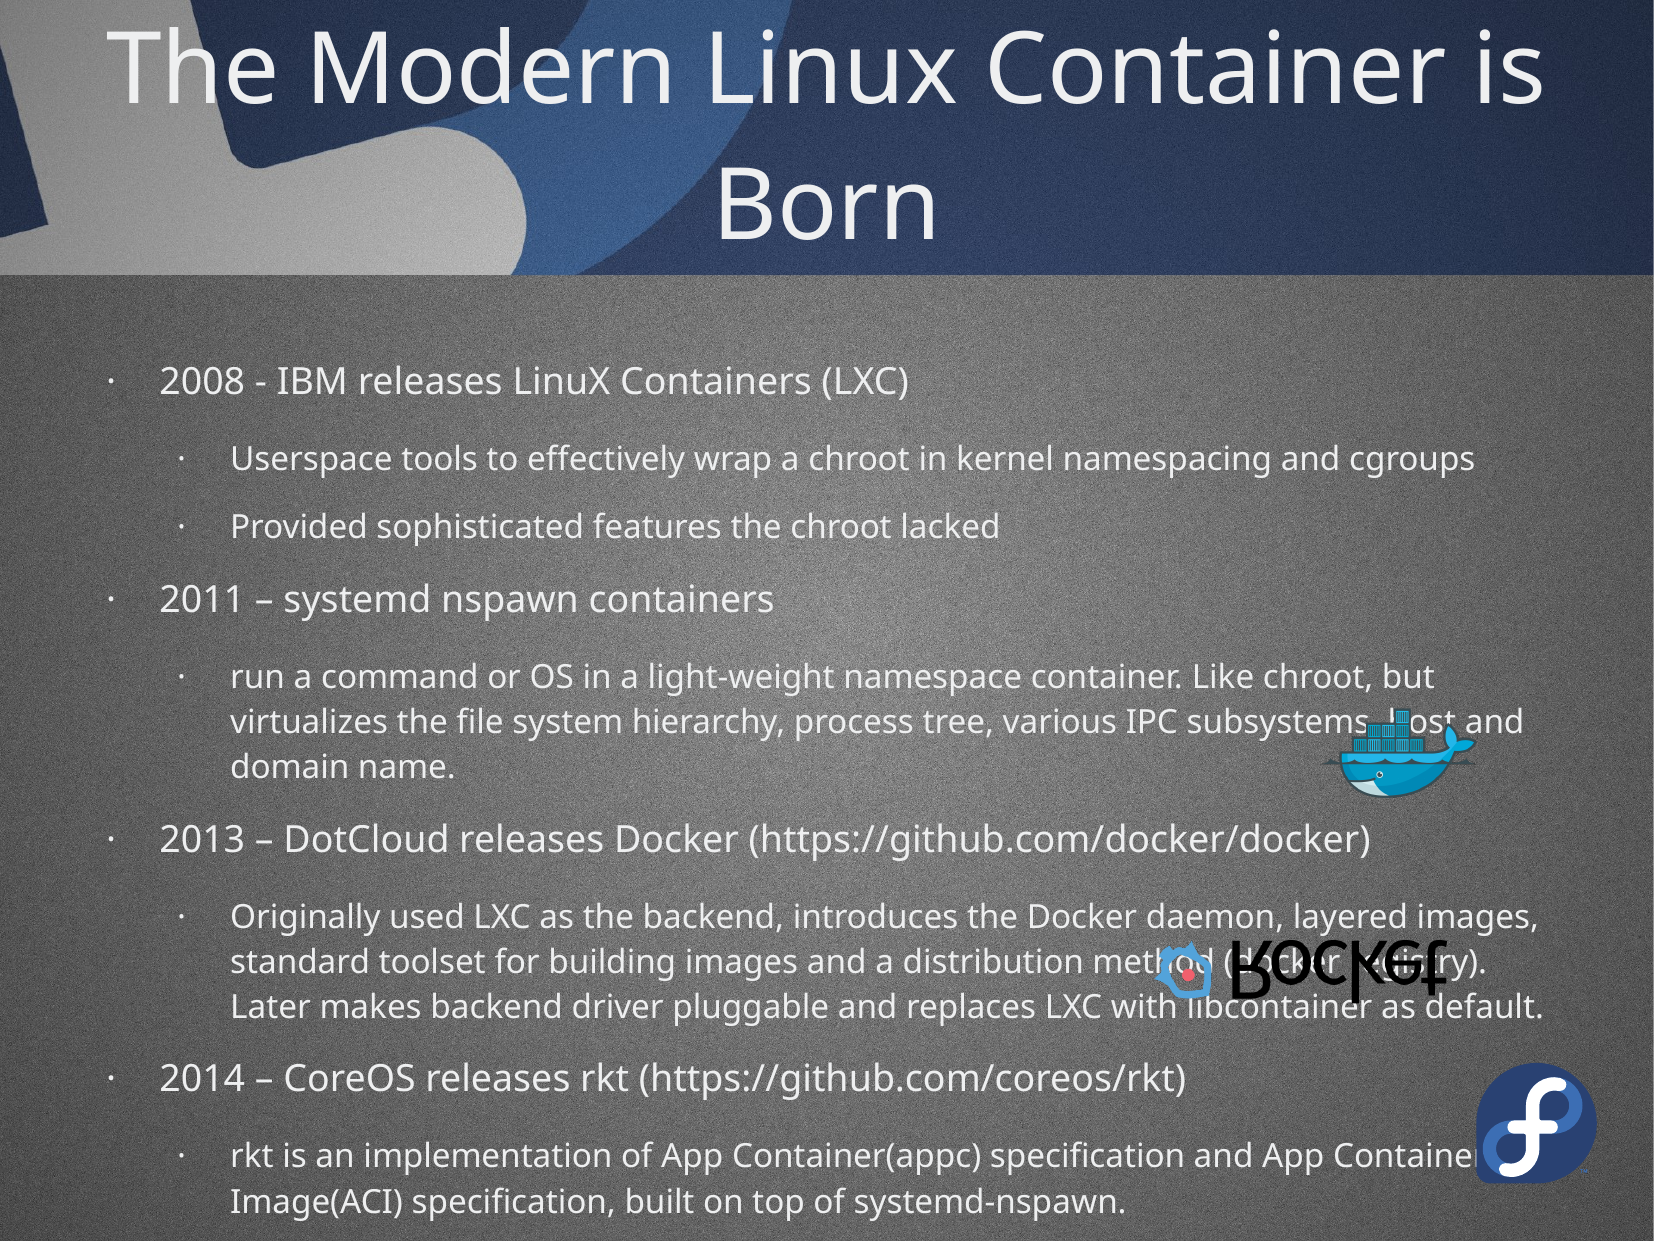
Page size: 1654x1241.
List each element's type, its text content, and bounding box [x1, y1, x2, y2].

title The Modern Linux Container is Born [88, 29, 1565, 237]
list 2008 - IBM releases LinuX Containers (LXC) Userspace tools to effectively wrap a chroot in kernel namespacing and cgroups Provided sophisticated features the chroot lacked 2011 – systemd nspawn containers run a command or OS in a light-weight namespace container. Like chroot, but virtualizes the file system hierarchy, process tree, various IPC subsystems, host and domain name. 2013 – DotCloud releases Docker (https://github.com/docker/docker) Originally used LXC as the backend, introduces the Docker daemon, layered images, standard toolset for building images and a distribution method (docker registry). Later makes backend driver pluggable and replaces LXC with libcontainer as default. 2014 – CoreOS releases rkt (https://github.com/coreos/rkt) rkt is an implementation of App Container(appc) specification and App Container Image(ACI) specification, built on top of systemd-nspawn. ACI and appc aimed to be a cross-container specification to be a common ground between container implementations. [88, 354, 1565, 1188]
picture [0, 0, 1654, 1241]
